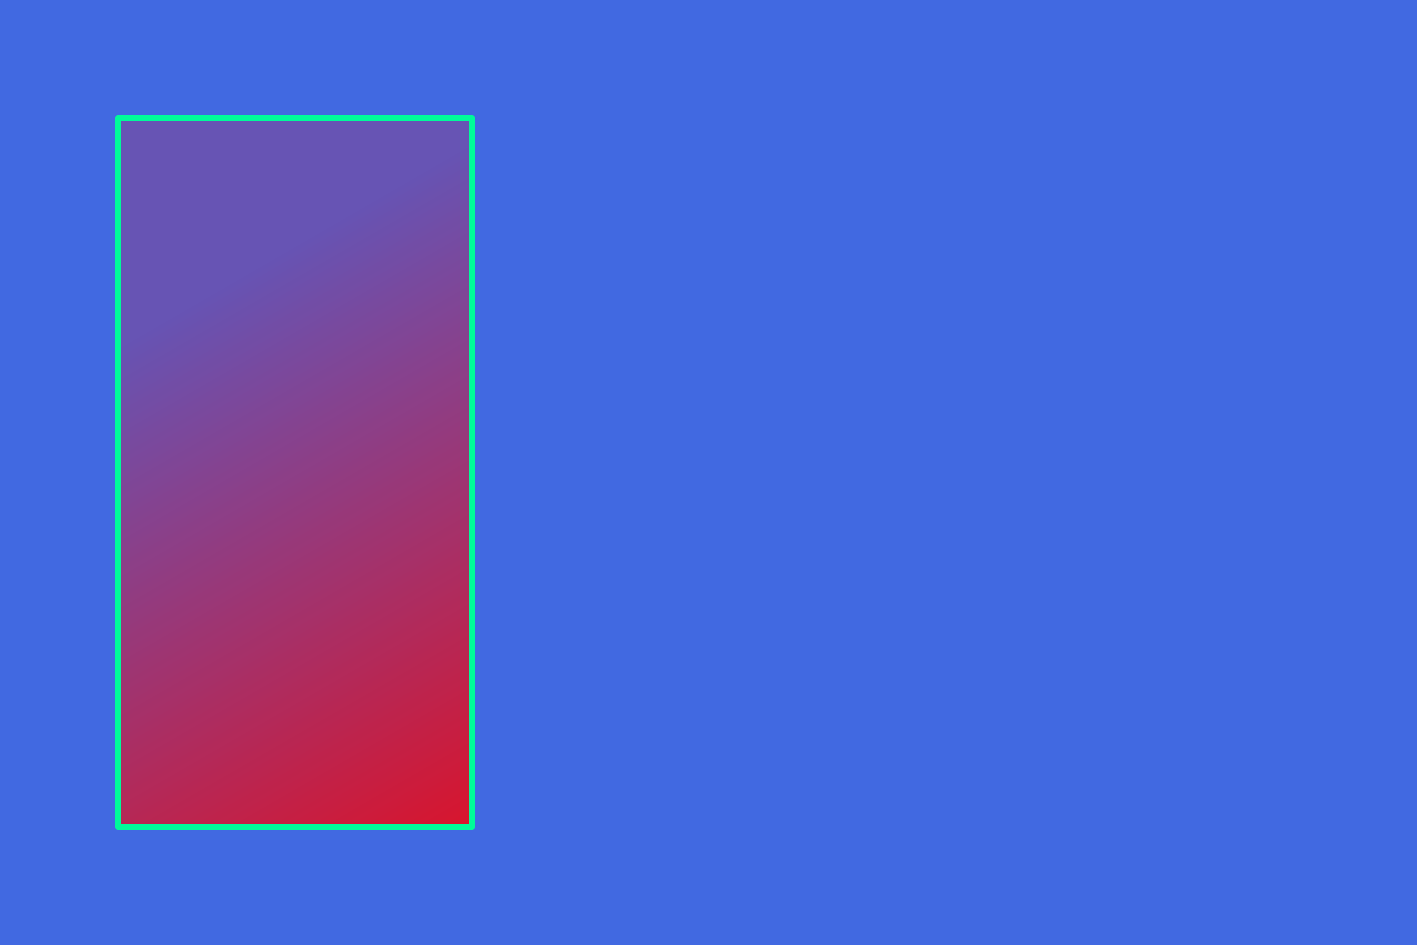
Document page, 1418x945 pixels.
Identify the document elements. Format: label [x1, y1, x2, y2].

text_box [118, 118, 473, 827]
